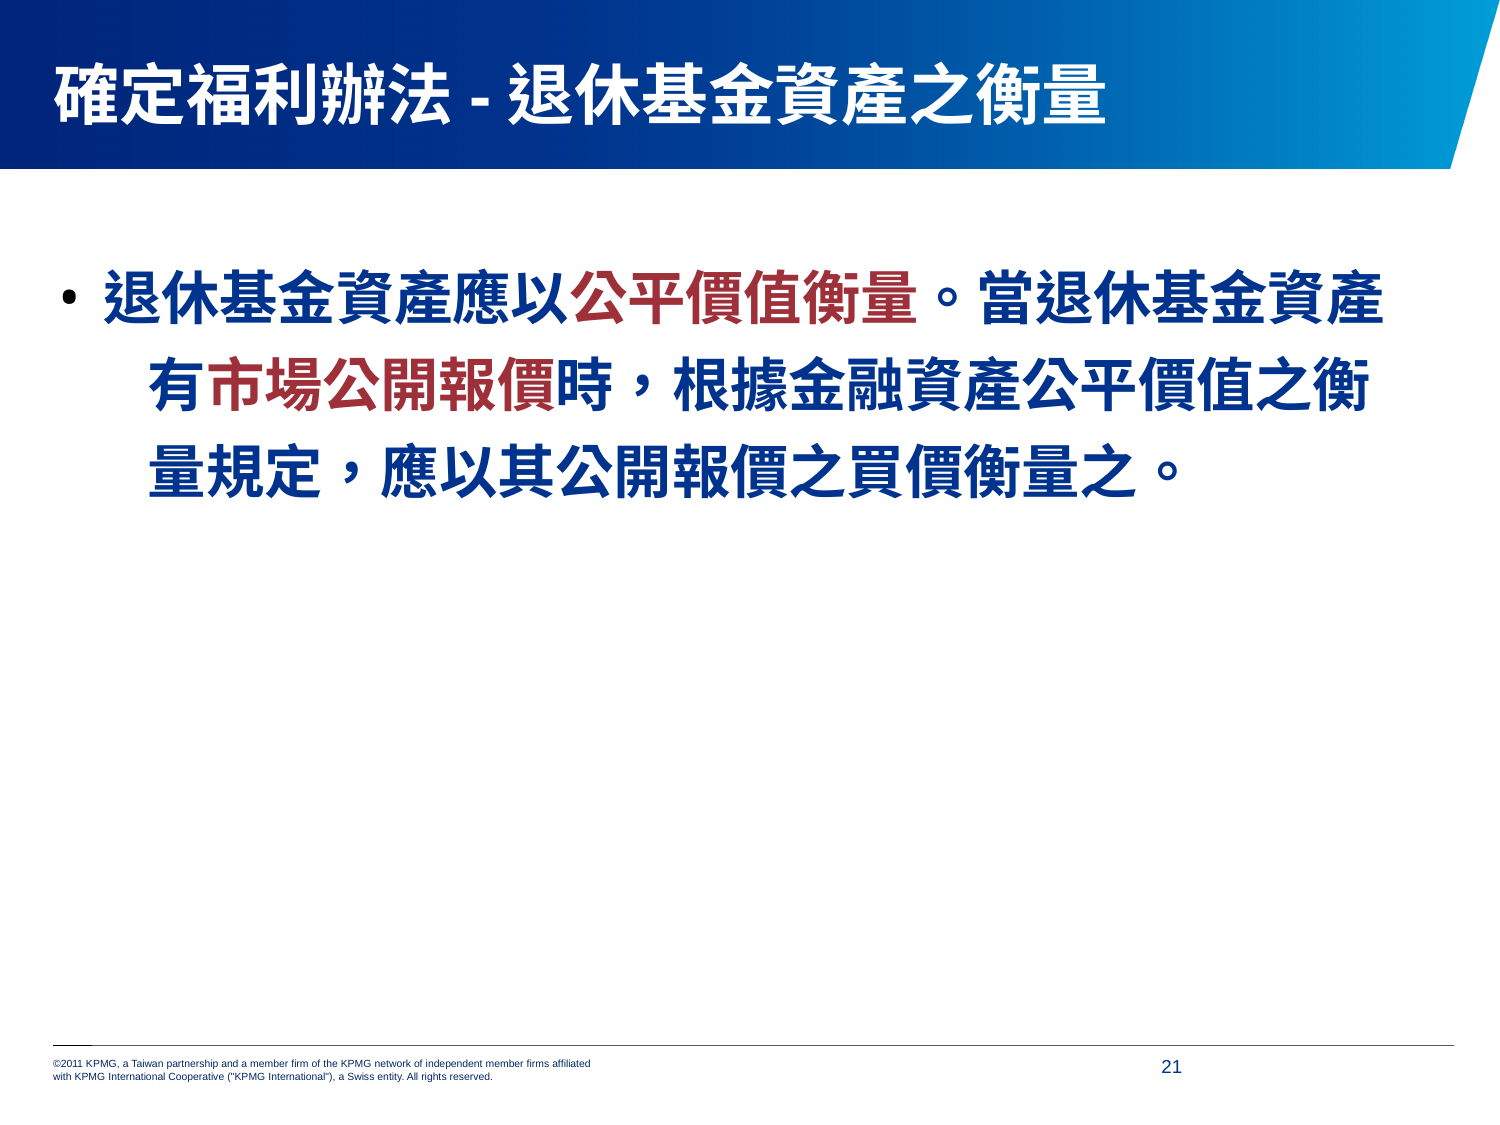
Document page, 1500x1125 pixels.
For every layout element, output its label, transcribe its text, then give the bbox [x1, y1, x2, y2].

text_box [1146, 1047, 1418, 1094]
title 確定福利辦法-退休基金資產之衡量 [53, 24, 1422, 161]
list 退休基金資產應以公平價值衡量。當退休基金資產有市場公開報價時，根據金融資產公平價值之衡量規定，應以其公開報價之買價衡量之。 [58, 243, 1426, 977]
